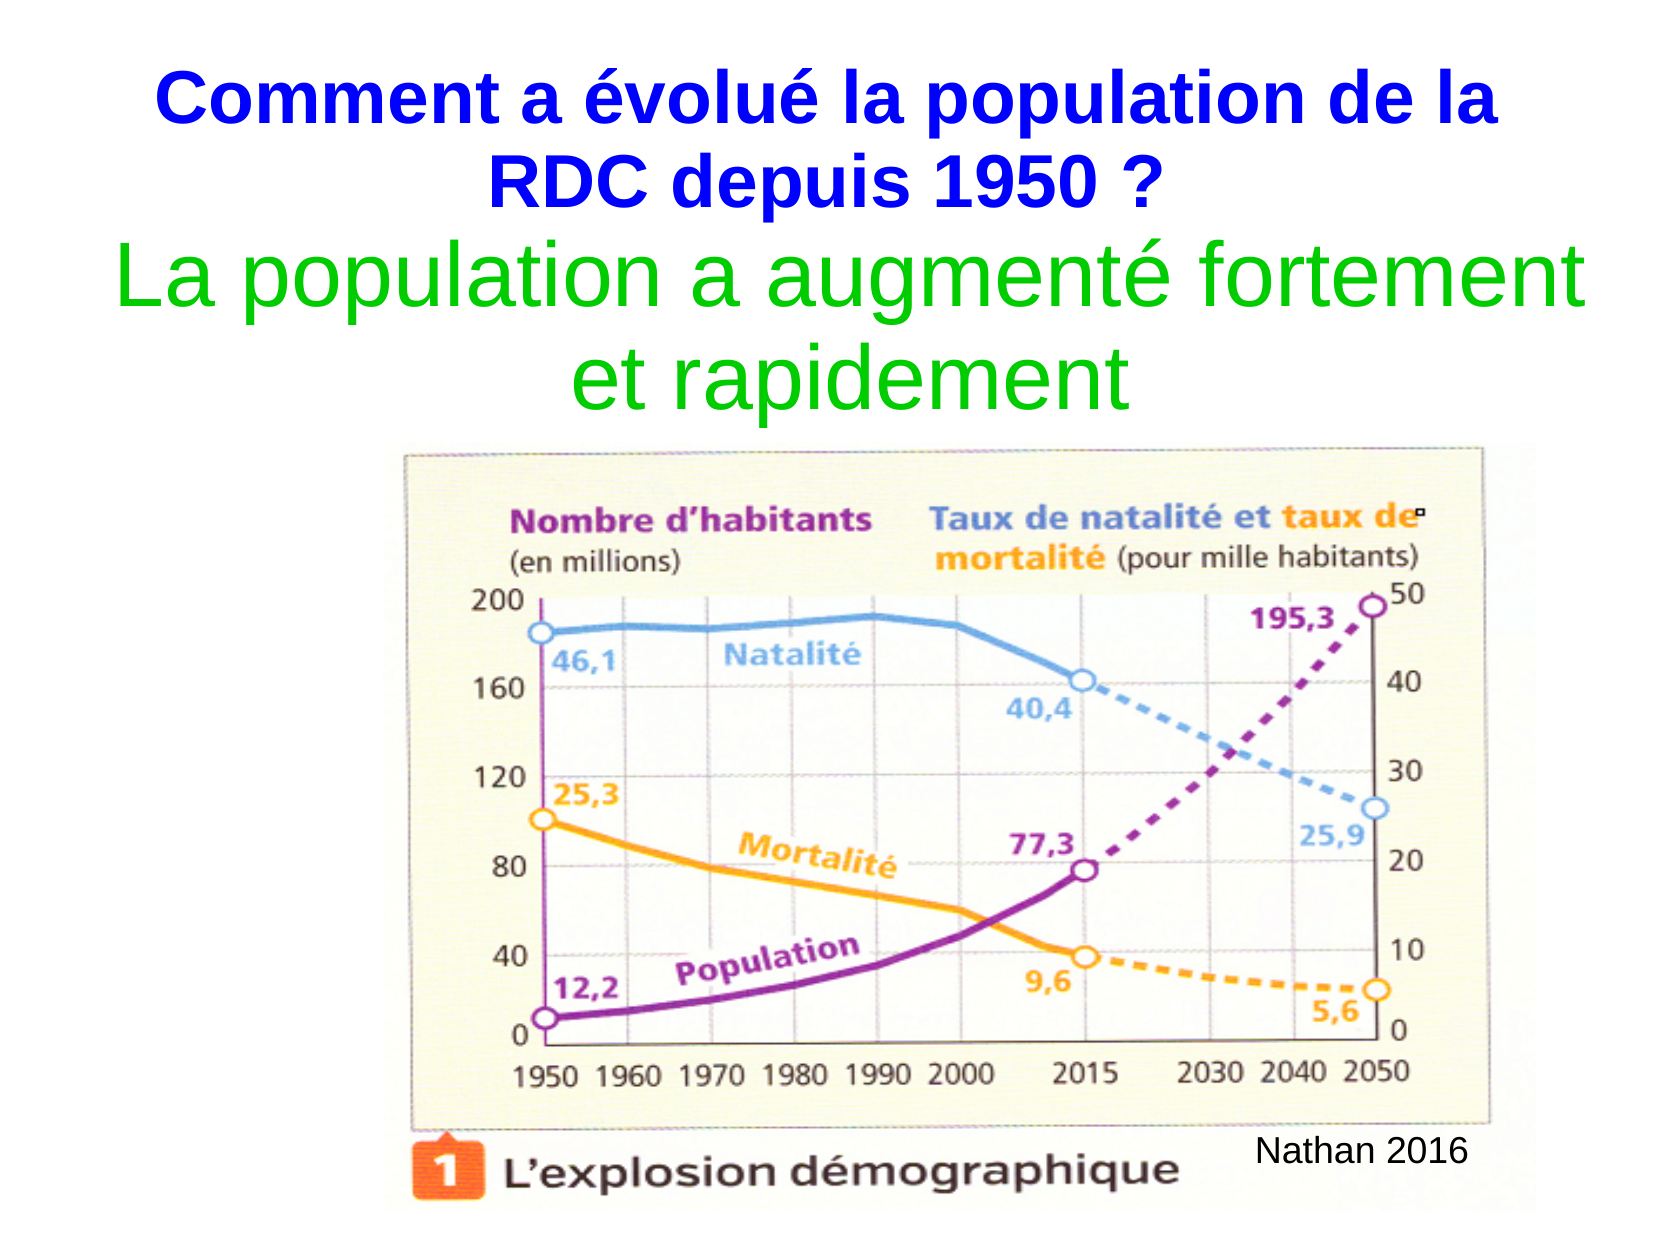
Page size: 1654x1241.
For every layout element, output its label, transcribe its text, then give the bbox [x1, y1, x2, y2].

title La population a augmenté fortement et rapidement [106, 223, 1595, 532]
text_box Nathan 2016 [1240, 1122, 1565, 1179]
picture [383, 442, 1536, 1211]
title Comment a évolué la population de la RDC depuis 1950 ? [82, 29, 1571, 250]
